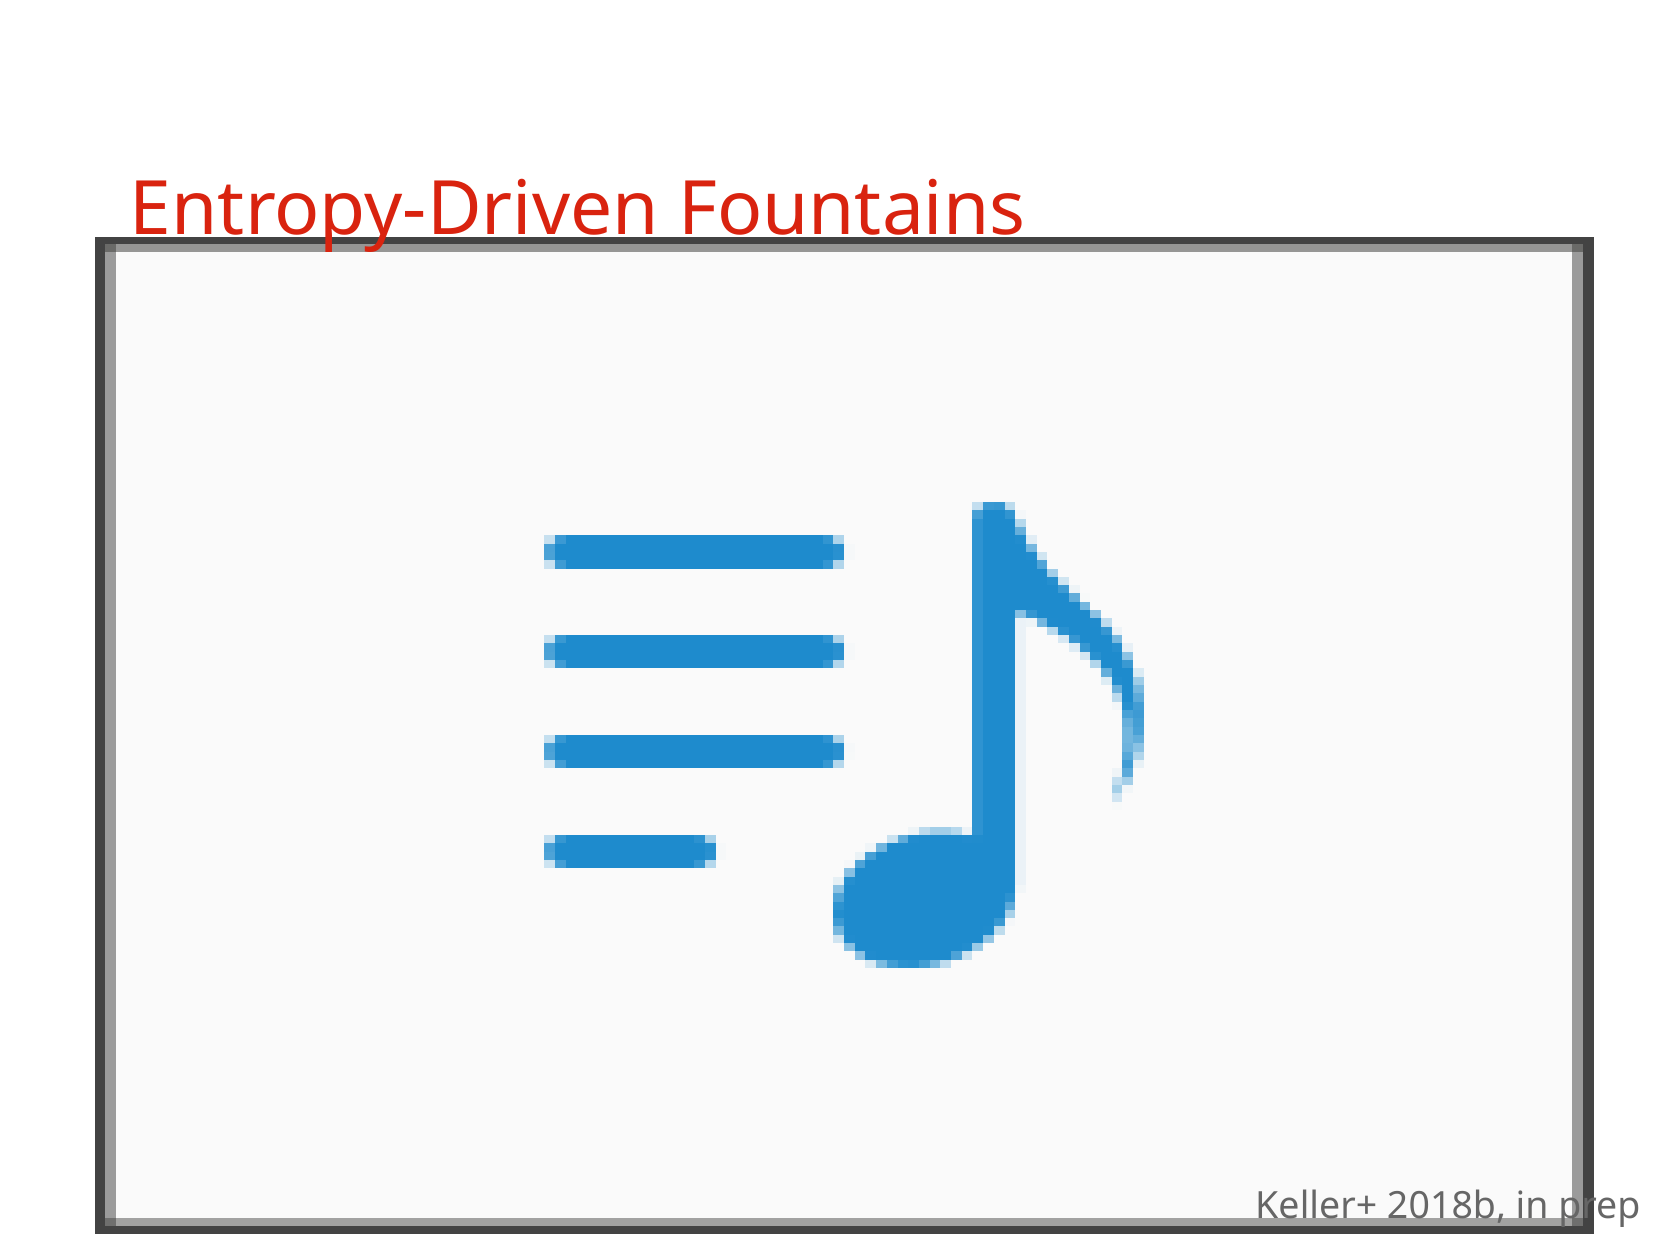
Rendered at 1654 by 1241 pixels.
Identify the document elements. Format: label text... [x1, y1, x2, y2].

title Entropy-Driven Fountains [129, 141, 1518, 269]
text_box Keller+ 2018b, in prep [1240, 1171, 1644, 1229]
text_box [94, 236, 1595, 1236]
